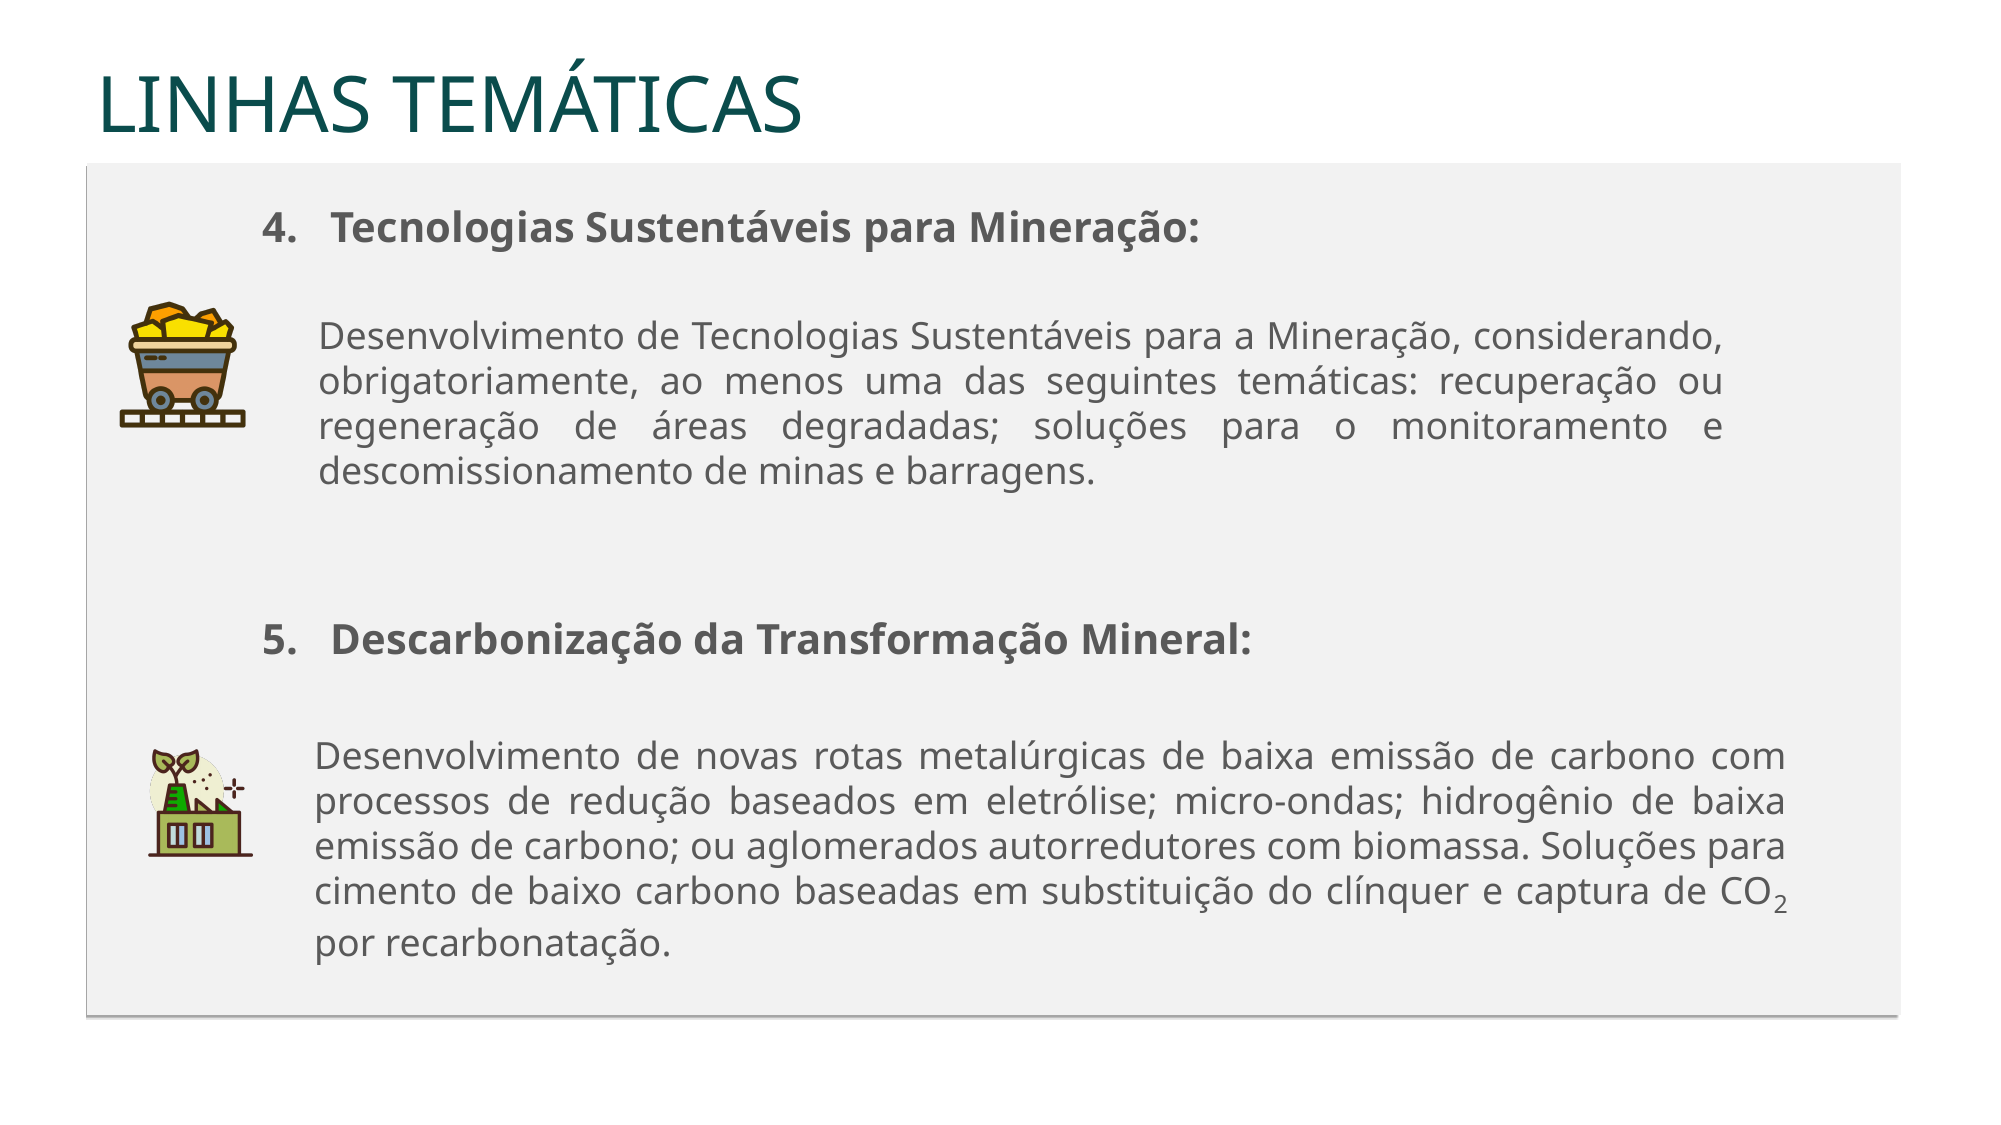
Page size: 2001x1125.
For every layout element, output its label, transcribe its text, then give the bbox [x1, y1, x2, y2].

text_box Desenvolvimento de Tecnologias Sustentáveis para a Mineração, considerando, obrigatoriamente, ao menos uma das seguintes temáticas: recuperação ou regeneração de áreas degradadas; soluções para o monitoramento e descomissionamento de minas e barragens. [303, 304, 1807, 502]
text_box LINHAS TEMÁTICAS [76, 40, 1965, 163]
text_box Desenvolvimento de novas rotas metalúrgicas de baixa emissão de carbono com processos de redução baseados em eletrólise; micro-ondas; hidrogênio de baixa emissão de carbono; ou aglomerados autorredutores com biomassa. Soluções para cimento de baixo carbono baseadas em substituição do clínquer e captura de CO2 por recarbonatação. [299, 724, 1803, 967]
picture [100, 282, 265, 447]
text_box 4. Tecnologias Sustentáveis para Mineração: [215, 192, 1826, 259]
text_box 5. Descarbonização da Transformação Mineral: [215, 605, 1826, 672]
picture [136, 739, 265, 867]
text_box [87, 163, 1901, 1015]
